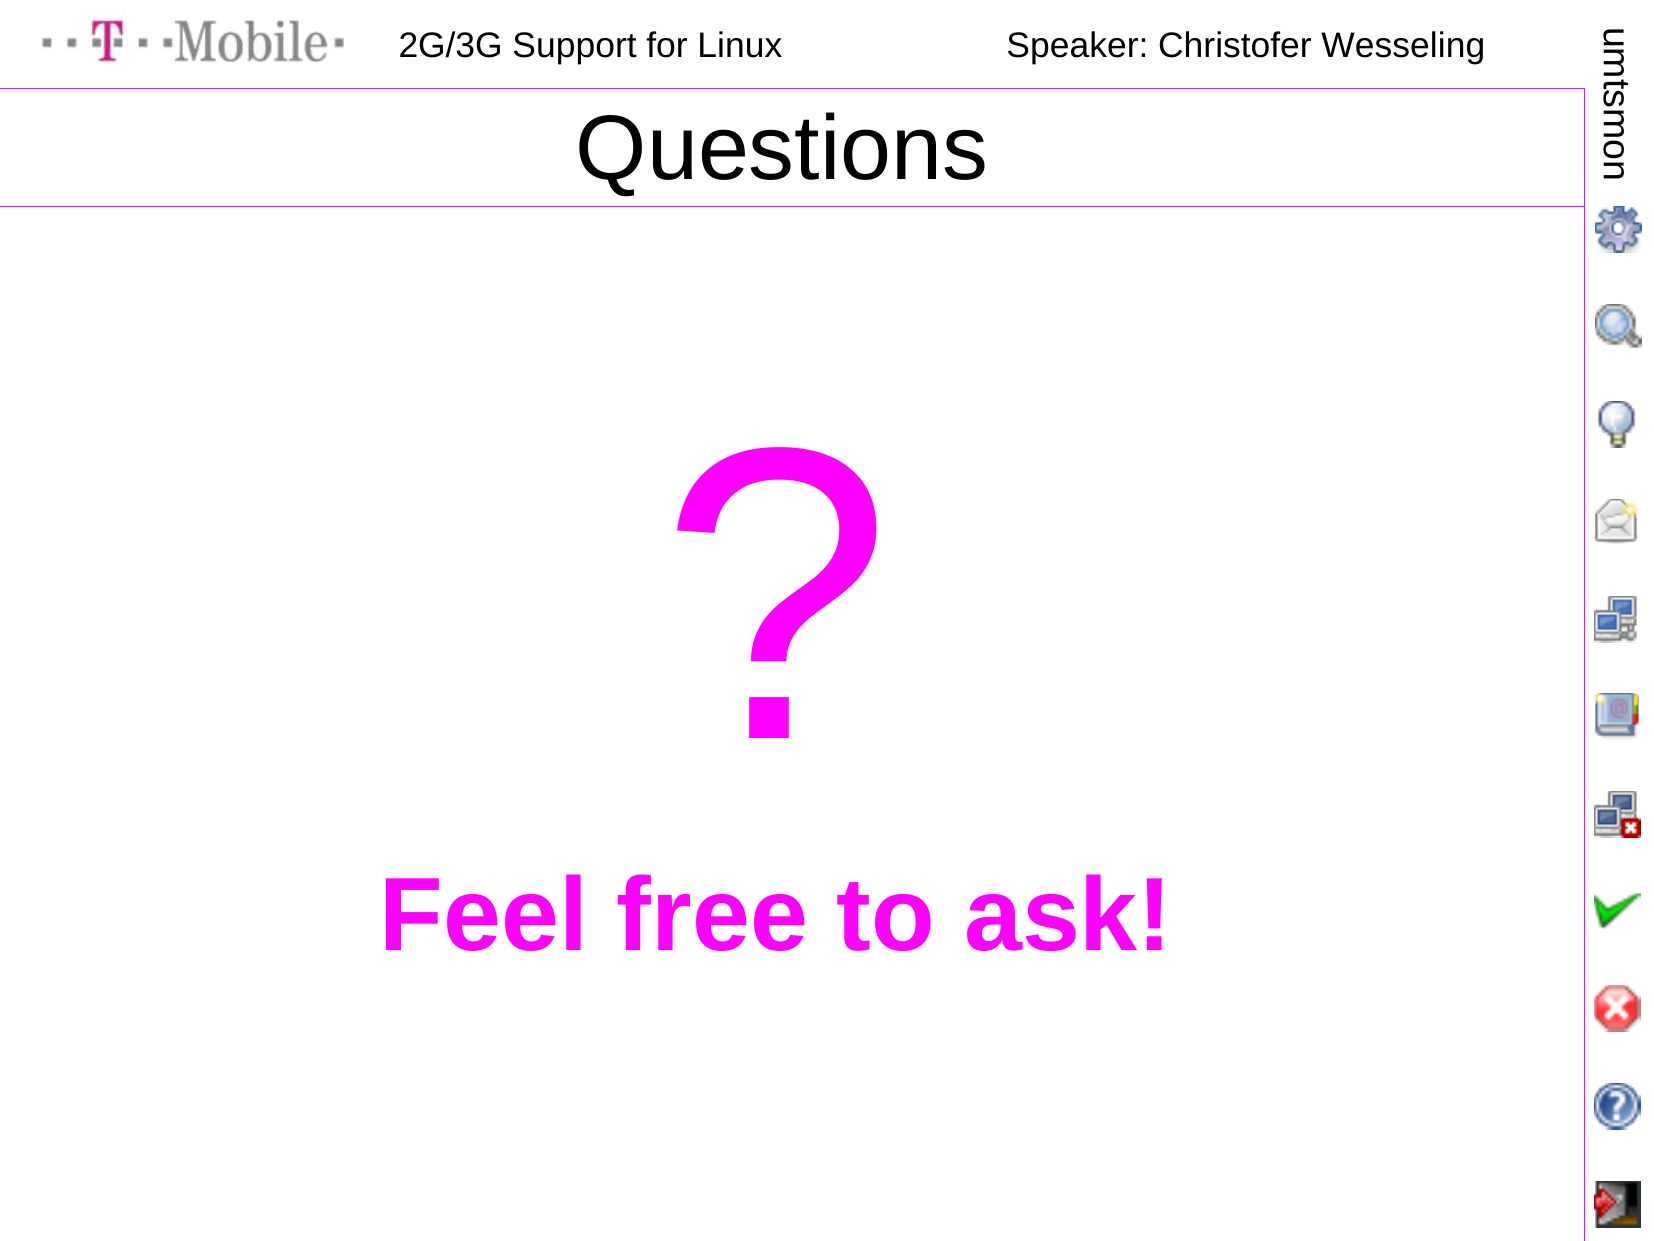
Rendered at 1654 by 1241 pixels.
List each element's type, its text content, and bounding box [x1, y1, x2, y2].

picture [1594, 888, 1641, 935]
title Questions [0, 90, 1565, 205]
picture [1594, 791, 1641, 838]
picture [1594, 1083, 1641, 1130]
picture [1594, 499, 1641, 546]
picture [1594, 693, 1641, 740]
picture [1594, 401, 1641, 448]
list ? Feel free to ask! [0, 215, 1536, 1167]
picture [1594, 596, 1641, 643]
picture [1595, 206, 1642, 253]
picture [1594, 985, 1641, 1032]
picture [11, 6, 365, 77]
picture [1594, 1181, 1641, 1228]
picture [1595, 304, 1642, 351]
